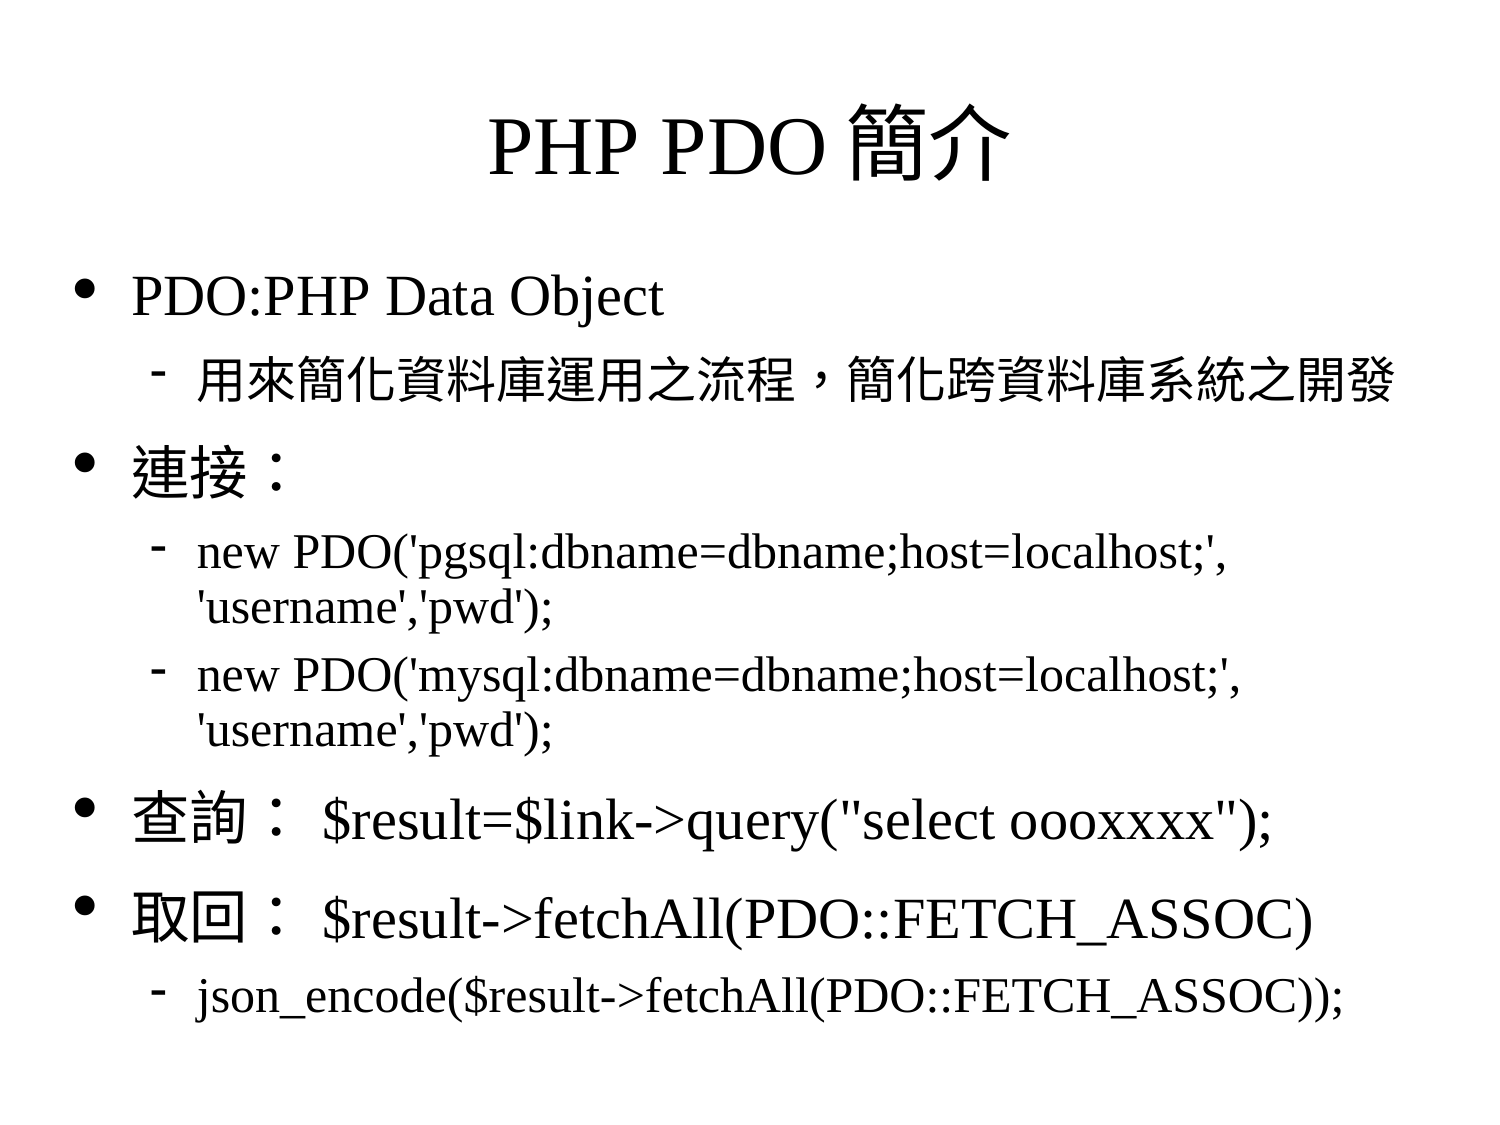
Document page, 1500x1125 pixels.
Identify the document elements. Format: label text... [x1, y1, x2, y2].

list PDO:PHP Data Object 用來簡化資料庫運用之流程，簡化跨資料庫系統之開發 連接： new PDO('pgsql:dbname=dbname;host=localhost;', 'username','pwd'); new PDO('mysql:dbname=dbname;host=localhost;', 'username','pwd'); 查詢：$result=$link->query("select oooxxxx"); 取回：$result->fetchAll(PDO::FETCH_ASSOC) json_encode($result->fetchAll(PDO::FETCH_ASSOC)); [75, 263, 1425, 1032]
title PHP PDO簡介 [75, 44, 1425, 233]
